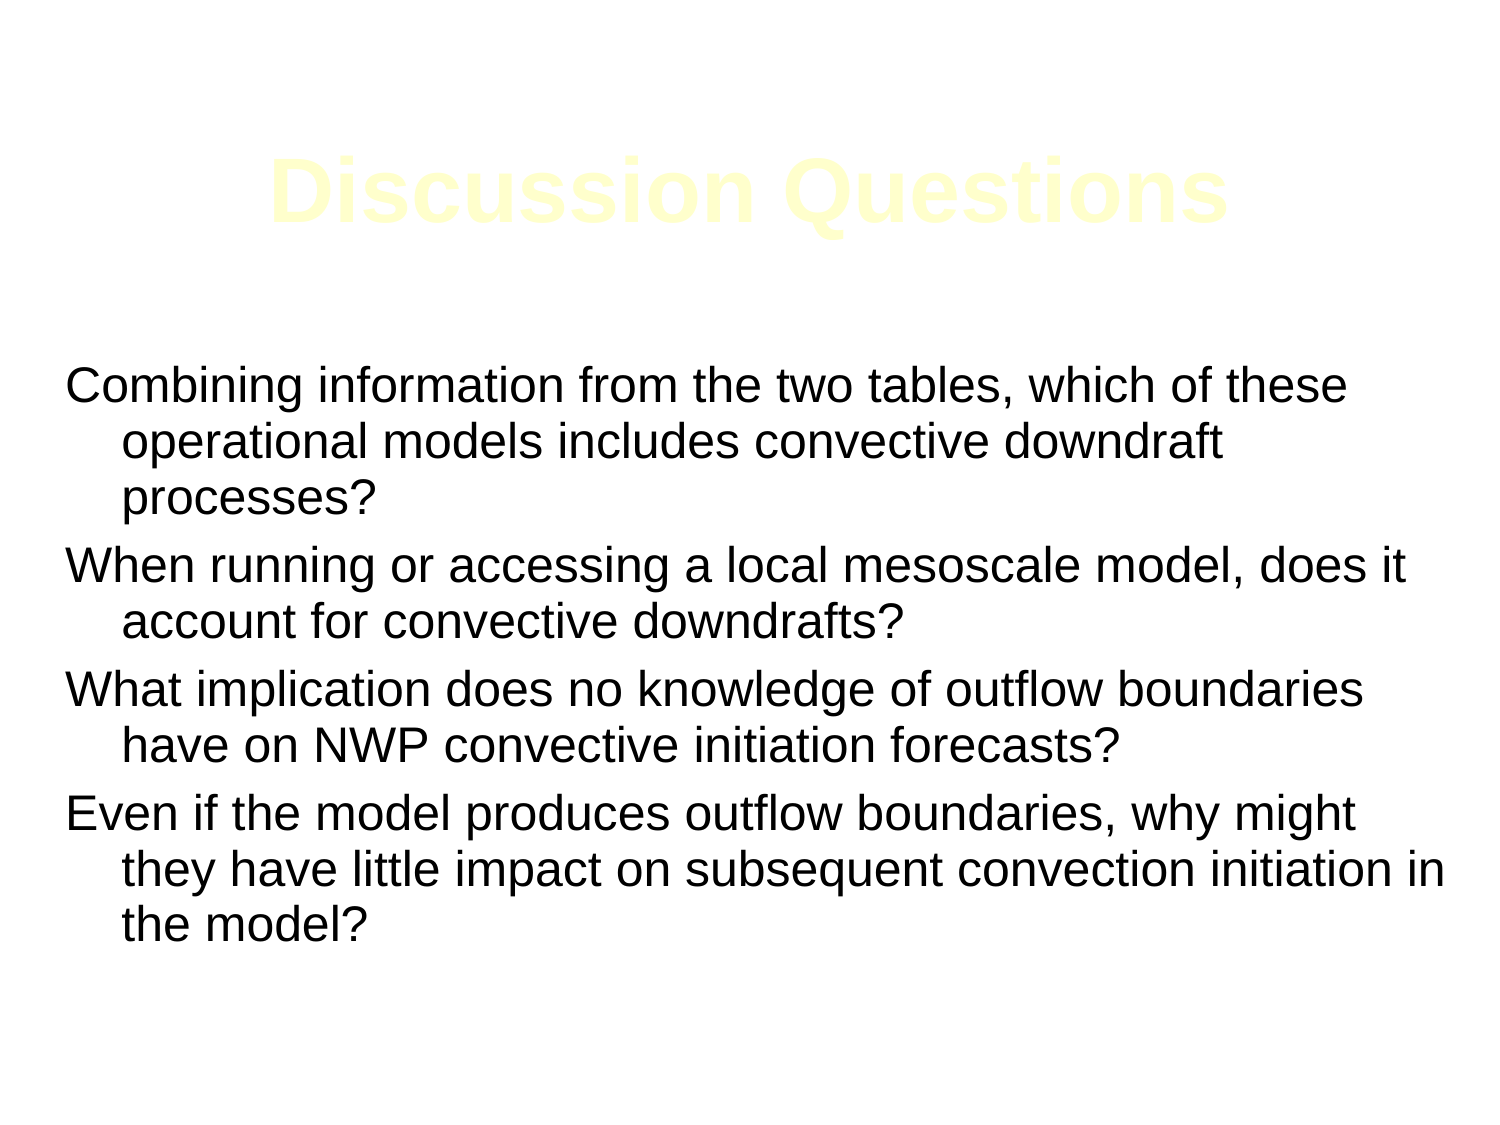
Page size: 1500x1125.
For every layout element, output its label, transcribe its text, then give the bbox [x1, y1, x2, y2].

list Combining information from the two tables, which of these operational models includes convective downdraft processes? When running or accessing a local mesoscale model, does it account for convective downdrafts? What implication does no knowledge of outflow boundaries have on NWP convective initiation forecasts? Even if the model produces outflow boundaries, why might they have little impact on subsequent convection initiation in the model? [50, 350, 1463, 1026]
title Discussion Questions [112, 62, 1388, 250]
